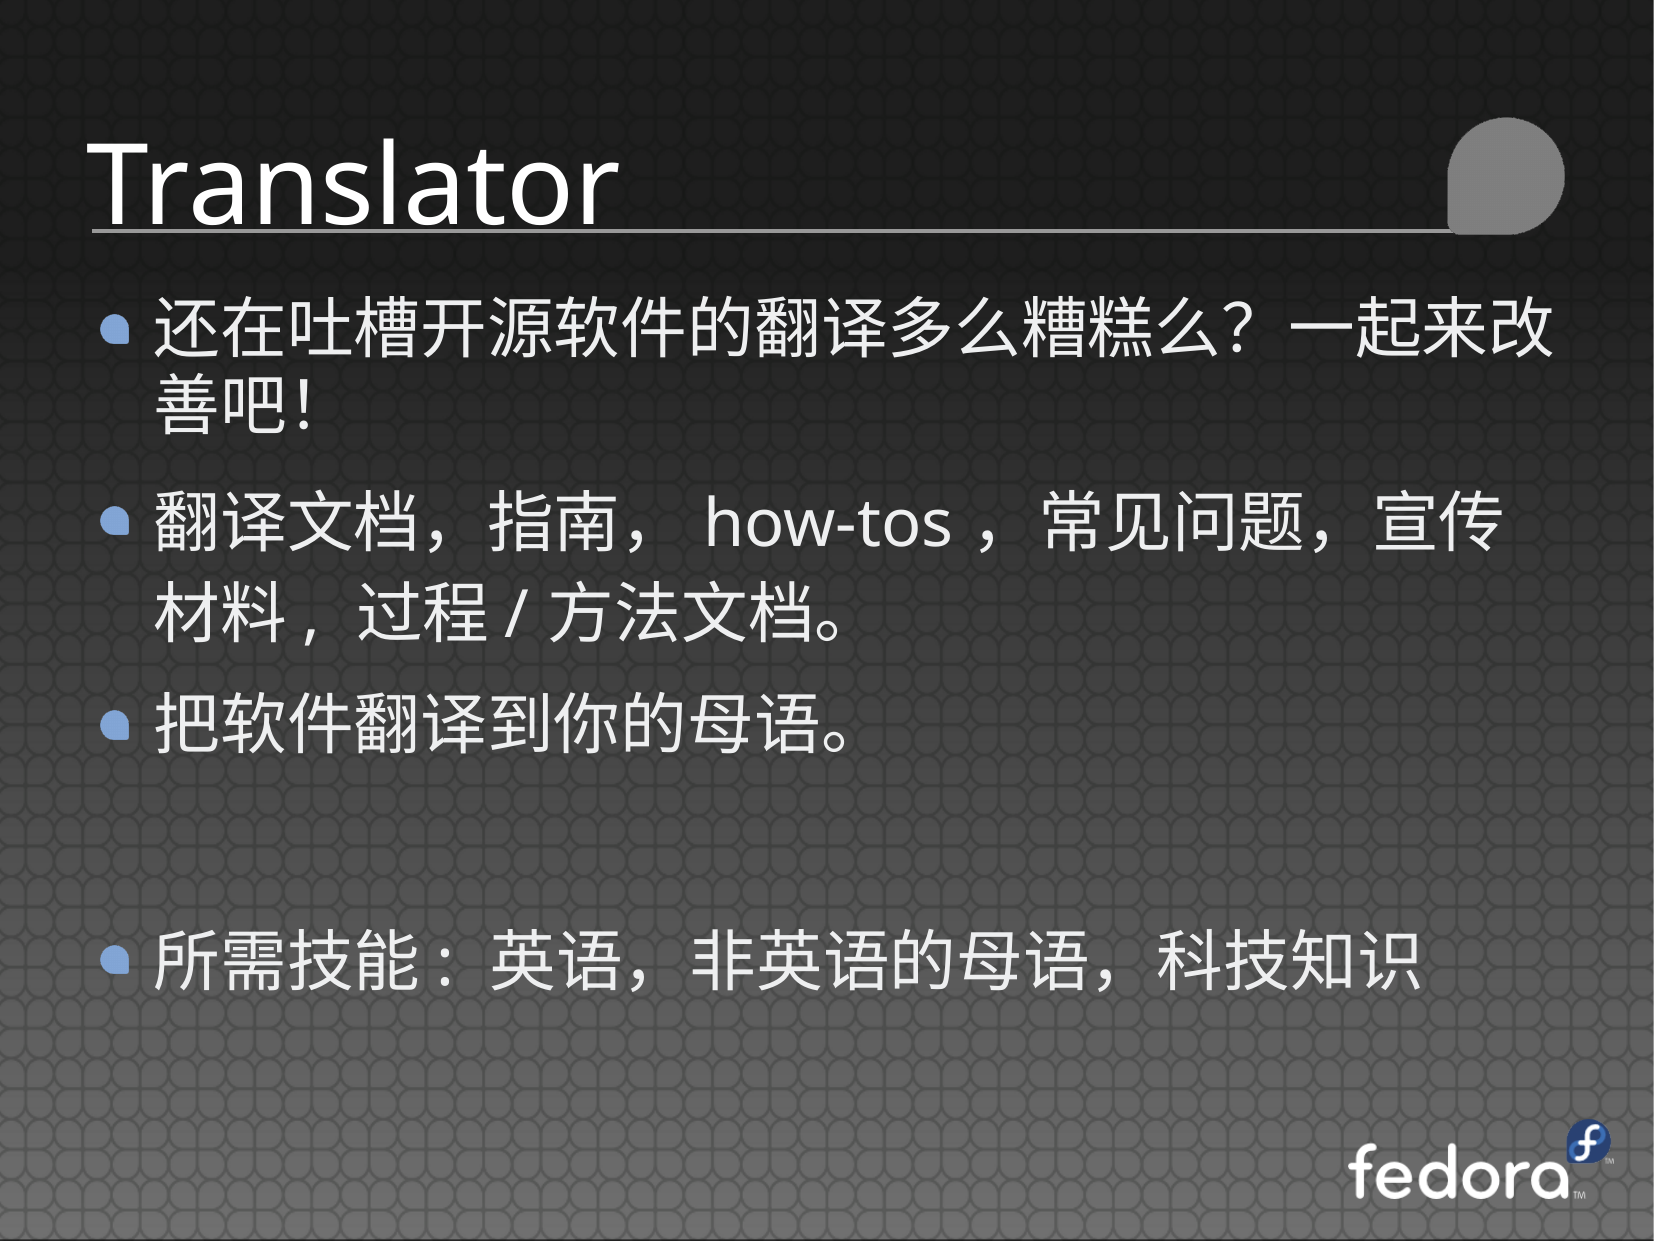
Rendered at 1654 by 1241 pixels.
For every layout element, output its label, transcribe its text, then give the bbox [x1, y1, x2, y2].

list 还在吐槽开源软件的翻译多么糟糕么？一起来改善吧！ 翻译文档，指南，how-tos，常见问题，宣传材料, 过程/方法文档。 把软件翻译到你的母语。 所需技能: 英语，非英语的母语，科技知识 [82, 290, 1571, 1010]
title Translator [86, 112, 1576, 249]
picture [0, 0, 1654, 1241]
